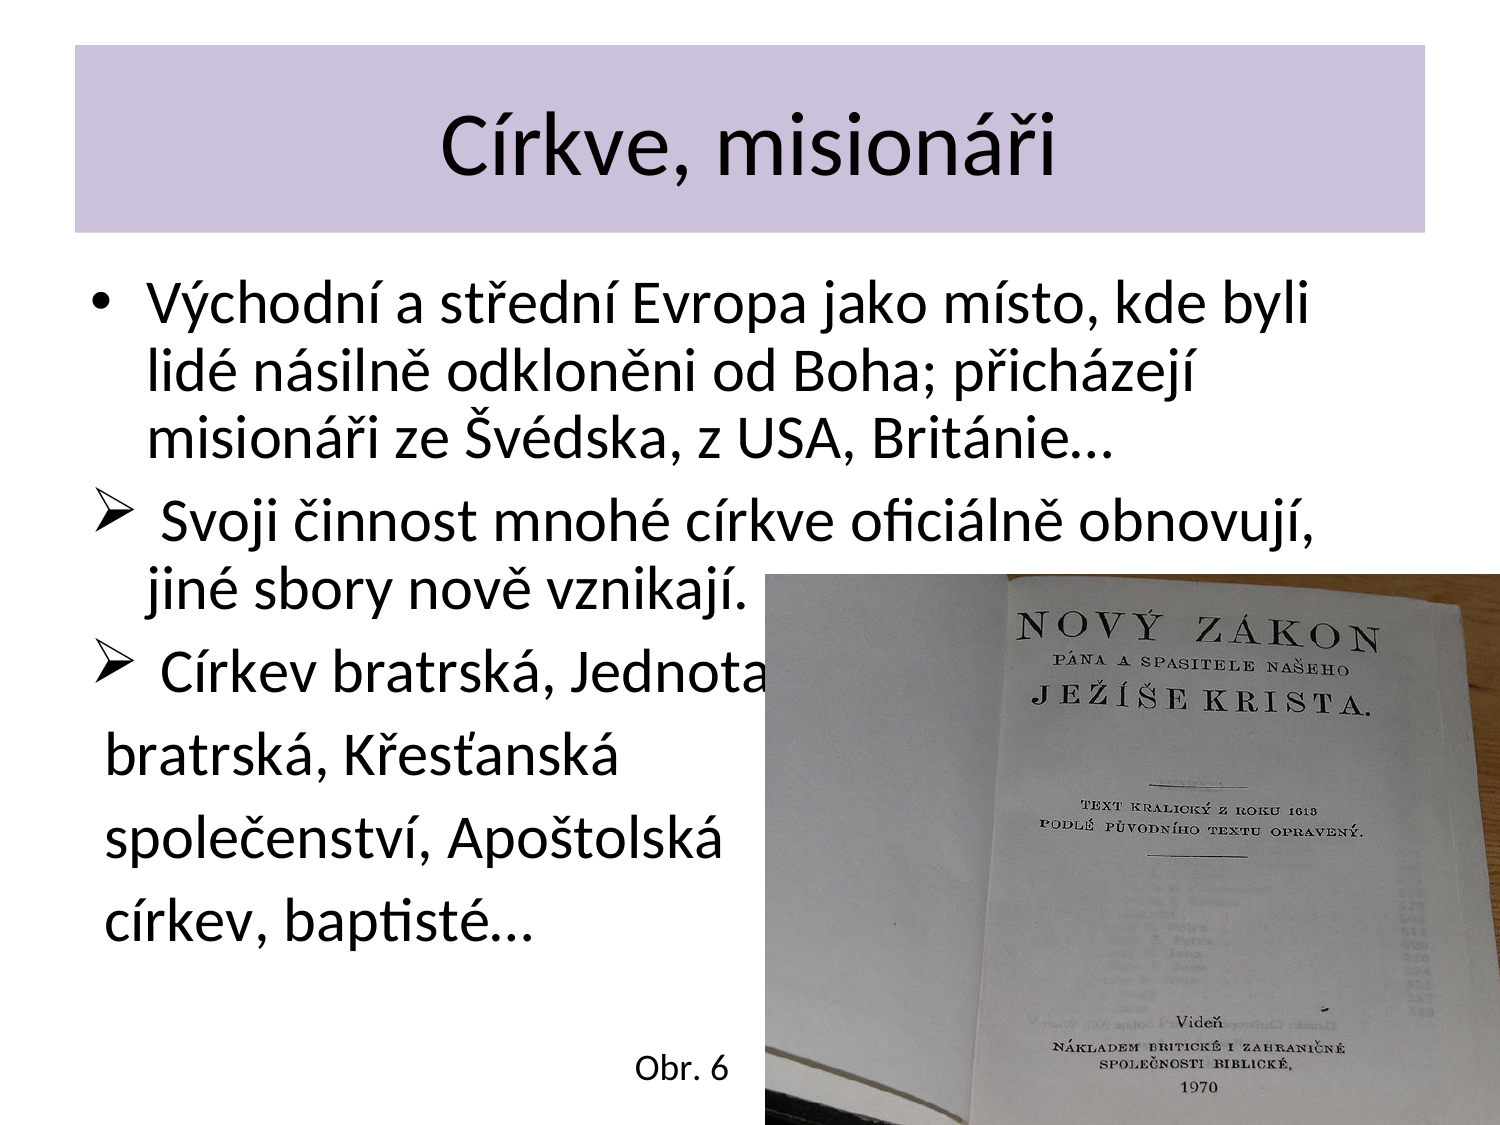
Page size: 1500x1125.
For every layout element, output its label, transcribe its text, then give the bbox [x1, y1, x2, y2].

list Východní a střední Evropa jako místo, kde byli lidé násilně odkloněni od Boha; přicházejí misionáři ze Švédska, z USA, Británie… Svoji činnost mnohé církve oficiálně obnovují, jiné sbory nově vznikají. Církev bratrská, Jednota bratrská, Křesťanská společenství, Apoštolská církev, baptisté… [75, 262, 1426, 1125]
title Církve, misionáři [75, 45, 1426, 233]
picture [765, 574, 1500, 1125]
text_box Obr. 6 [620, 1034, 762, 1125]
